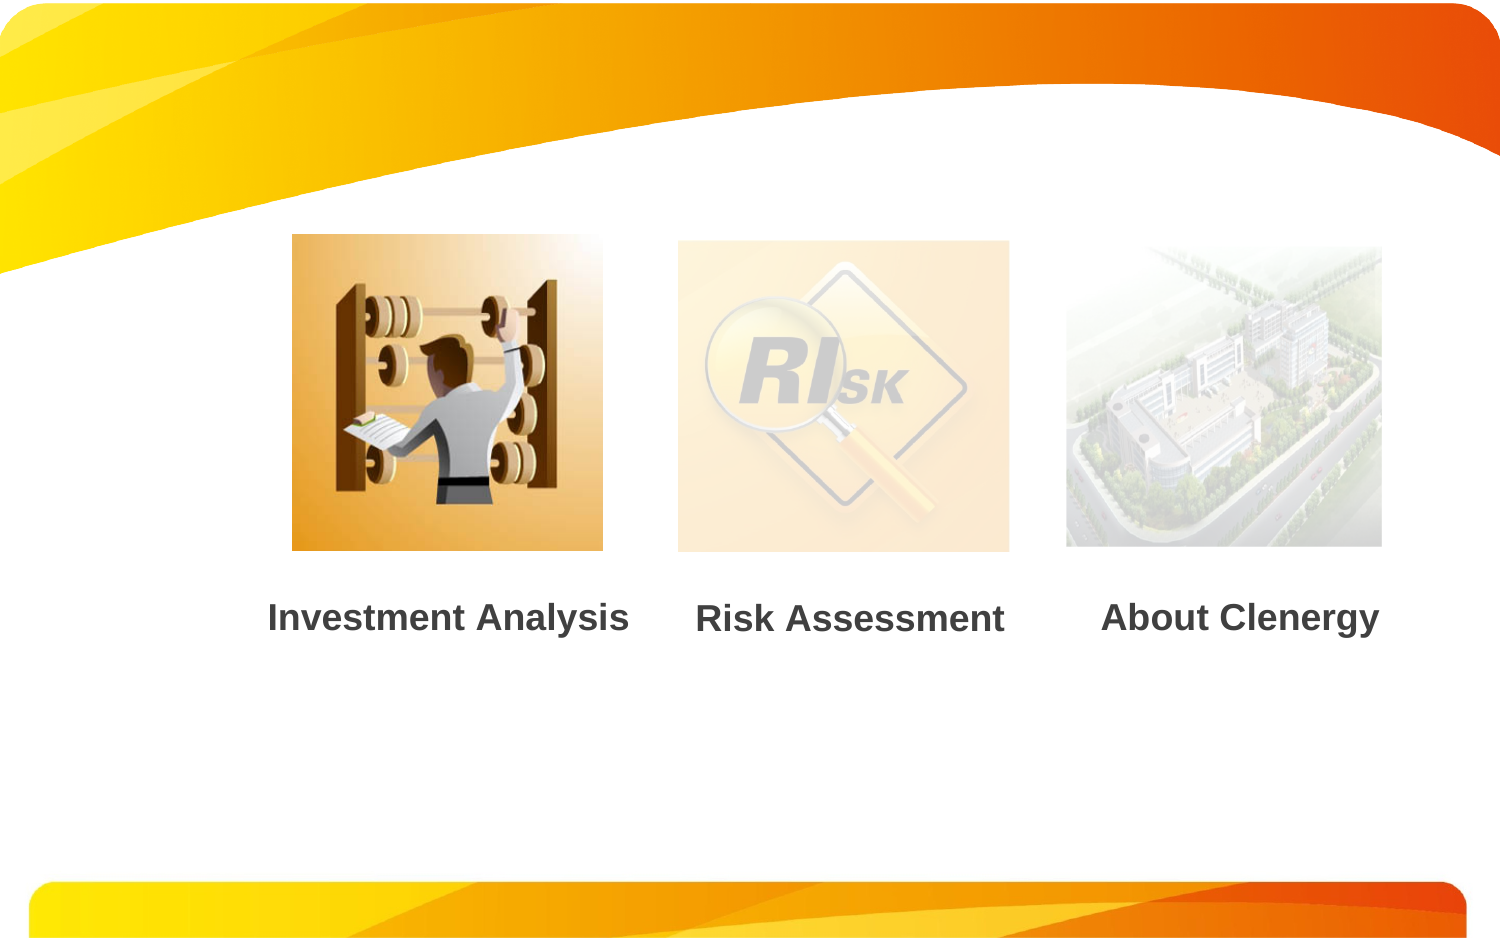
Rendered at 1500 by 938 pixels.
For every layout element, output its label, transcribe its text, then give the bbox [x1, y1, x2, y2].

text_box Risk Assessment [680, 585, 1020, 647]
text_box About Clenergy [1068, 585, 1412, 646]
picture [0, 0, 1500, 938]
text_box Investment Analysis [252, 585, 645, 646]
text_box [667, 232, 1010, 561]
text_box [1019, 140, 1383, 575]
